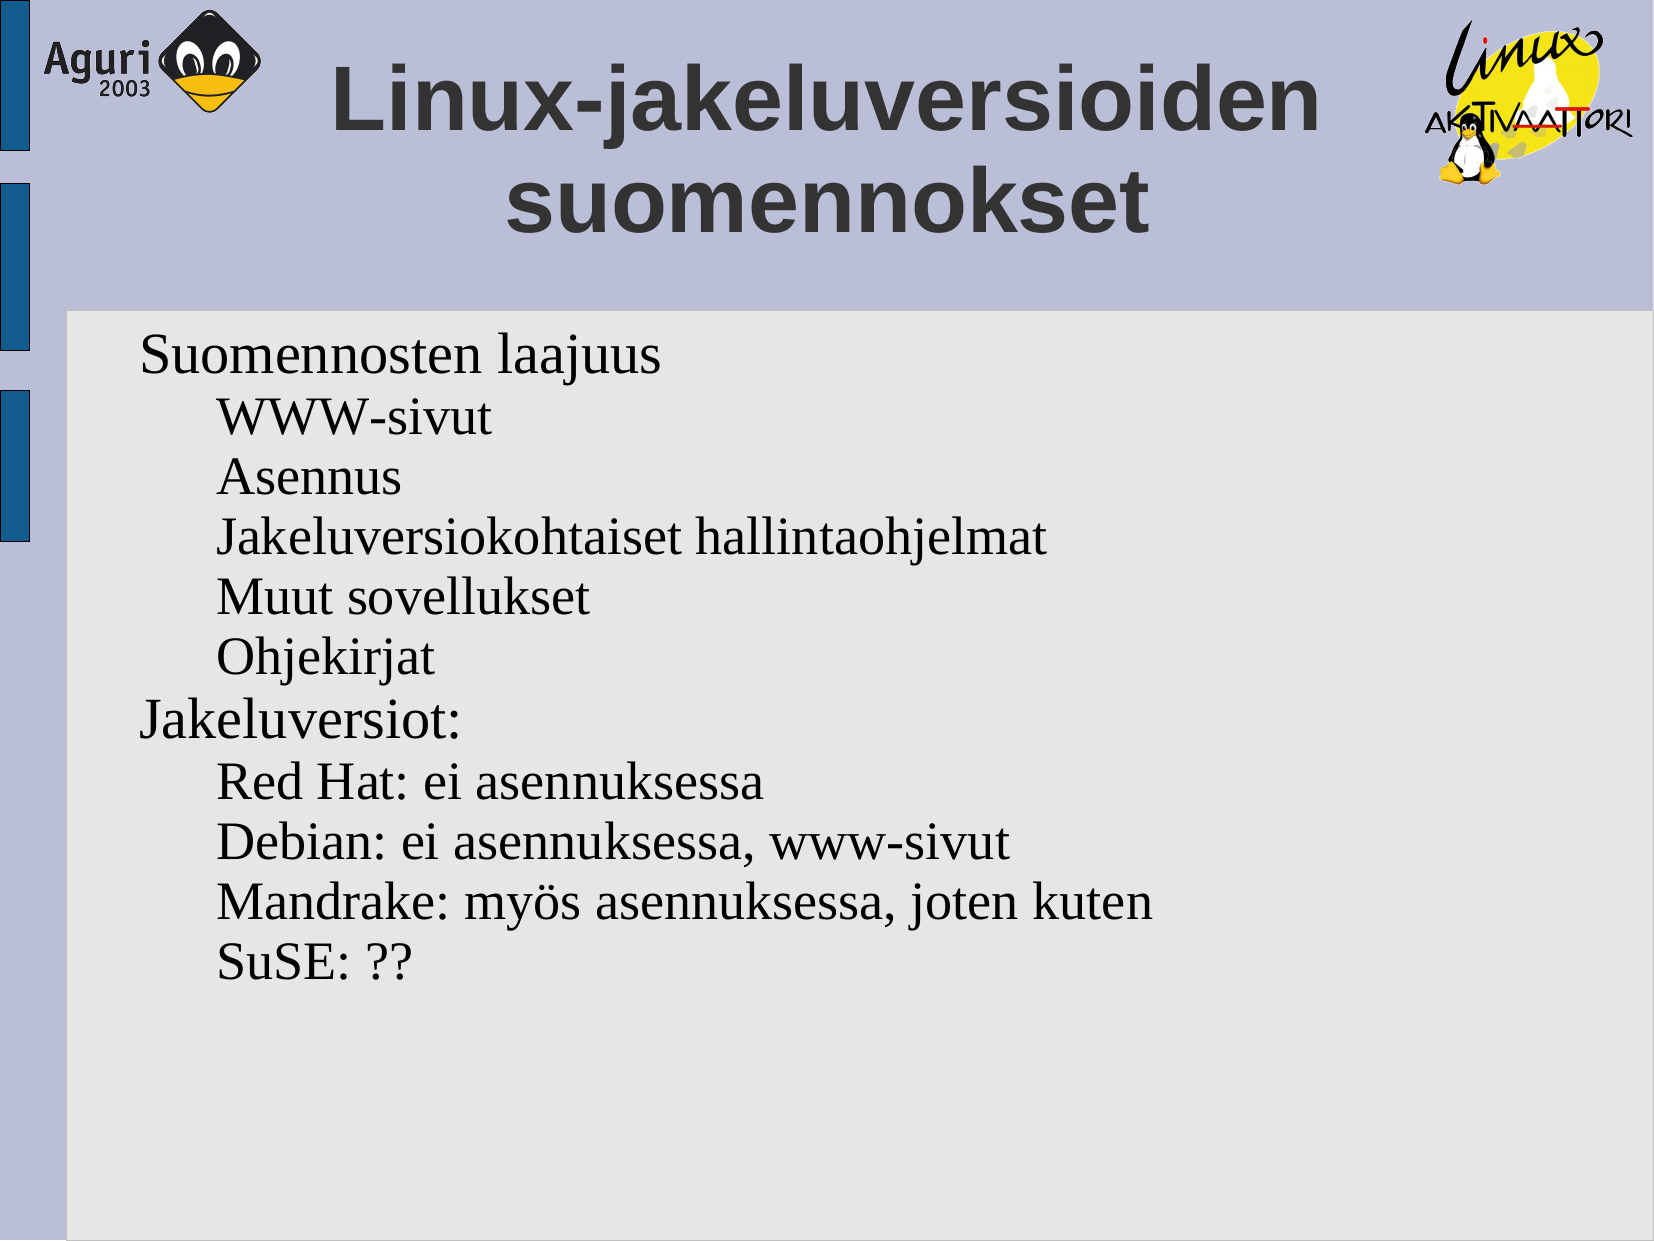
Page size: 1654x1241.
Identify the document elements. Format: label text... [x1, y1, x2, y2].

list Suomennosten laajuus WWW-sivut Asennus Jakeluversiokohtaiset hallintaohjelmat Muut sovellukset Ohjekirjat Jakeluversiot: Red Hat: ei asennuksessa Debian: ei asennuksessa, www-sivut Mandrake: myös asennuksessa, joten kuten SuSE: ?? [121, 322, 1561, 1135]
picture [1417, 12, 1640, 190]
title Linux-jakeluversioiden suomennokset [121, 29, 1534, 271]
picture [39, 9, 265, 113]
